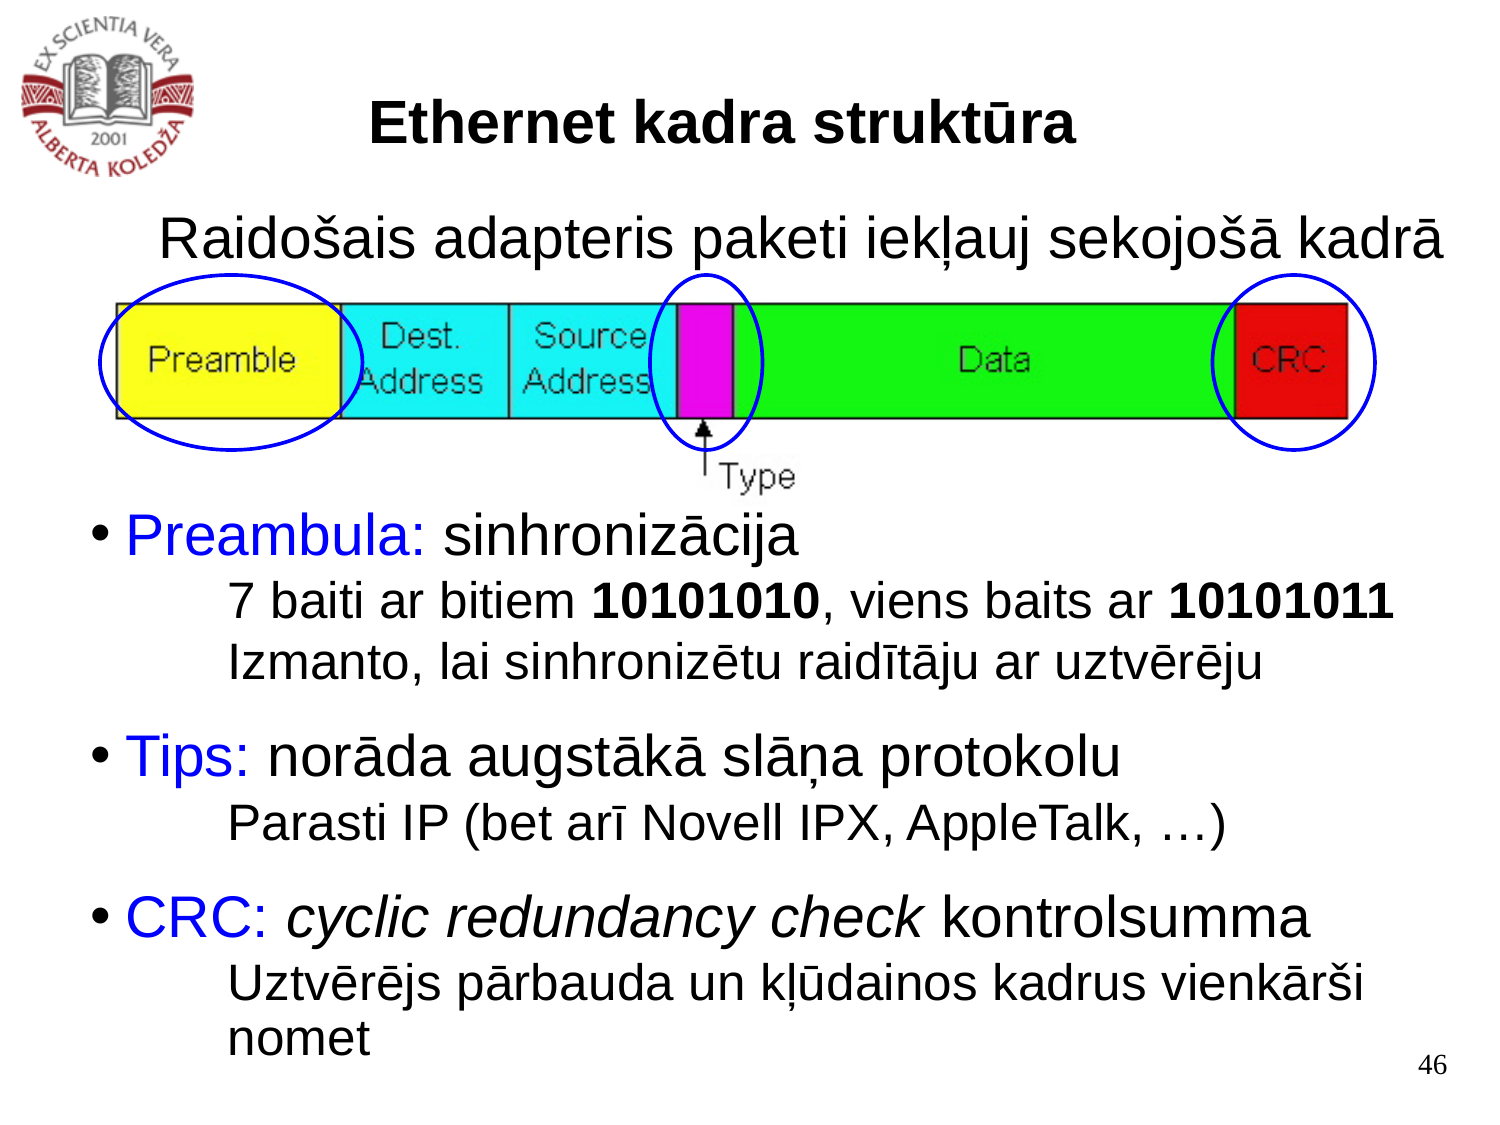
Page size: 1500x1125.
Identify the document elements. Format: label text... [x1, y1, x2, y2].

title Ethernet kadra struktūra [50, 62, 1374, 175]
list Raidošais adapteris paketi iekļauj sekojošā kadrā Preambula: sinhronizācija 7 baiti ar bitiem 10101010, viens baits ar 10101011 Izmanto, lai sinhronizētu raidītāju ar uztvērēju Tips: norāda augstākā slāņa protokolu Parasti IP (bet arī Novell IPX, AppleTalk, …) CRC: cyclic redundancy check kontrolsumma Uztvērējs pārbauda un kļūdainos kadrus vienkārši nomet [74, 200, 1463, 1101]
picture [21, 16, 194, 177]
